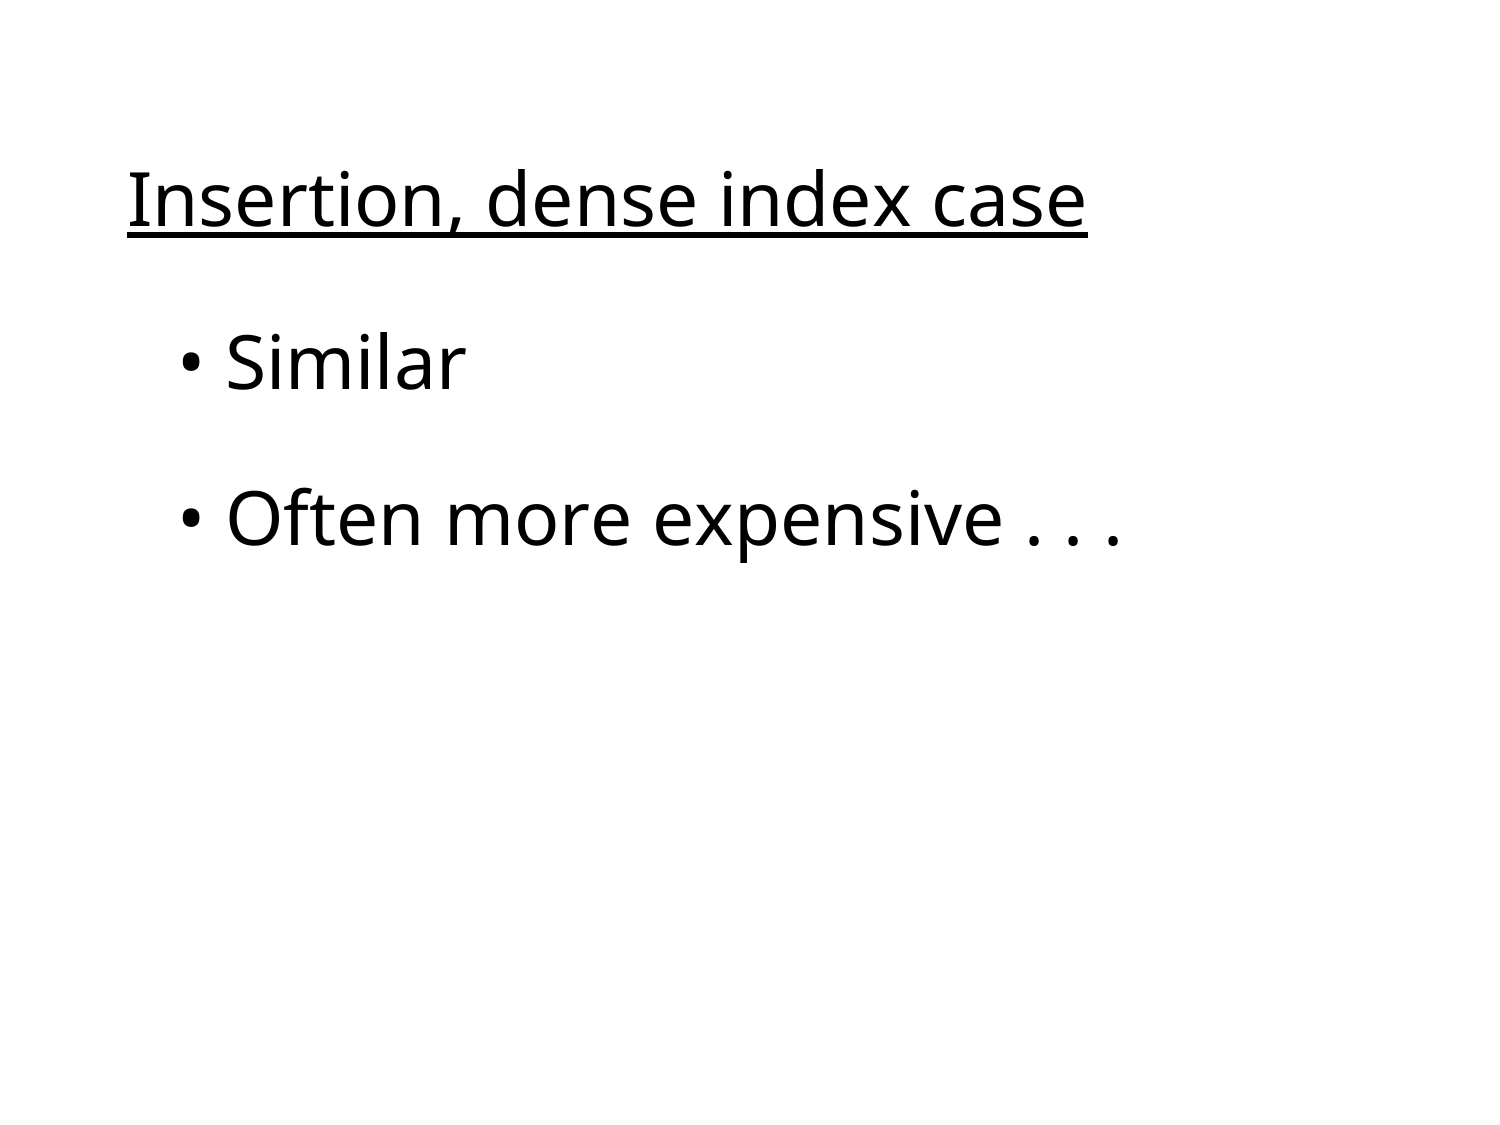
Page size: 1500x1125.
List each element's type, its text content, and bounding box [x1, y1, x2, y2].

title Insertion, dense index case [112, 99, 1388, 288]
text_box Similar Often more expensive . . . [162, 314, 1141, 555]
